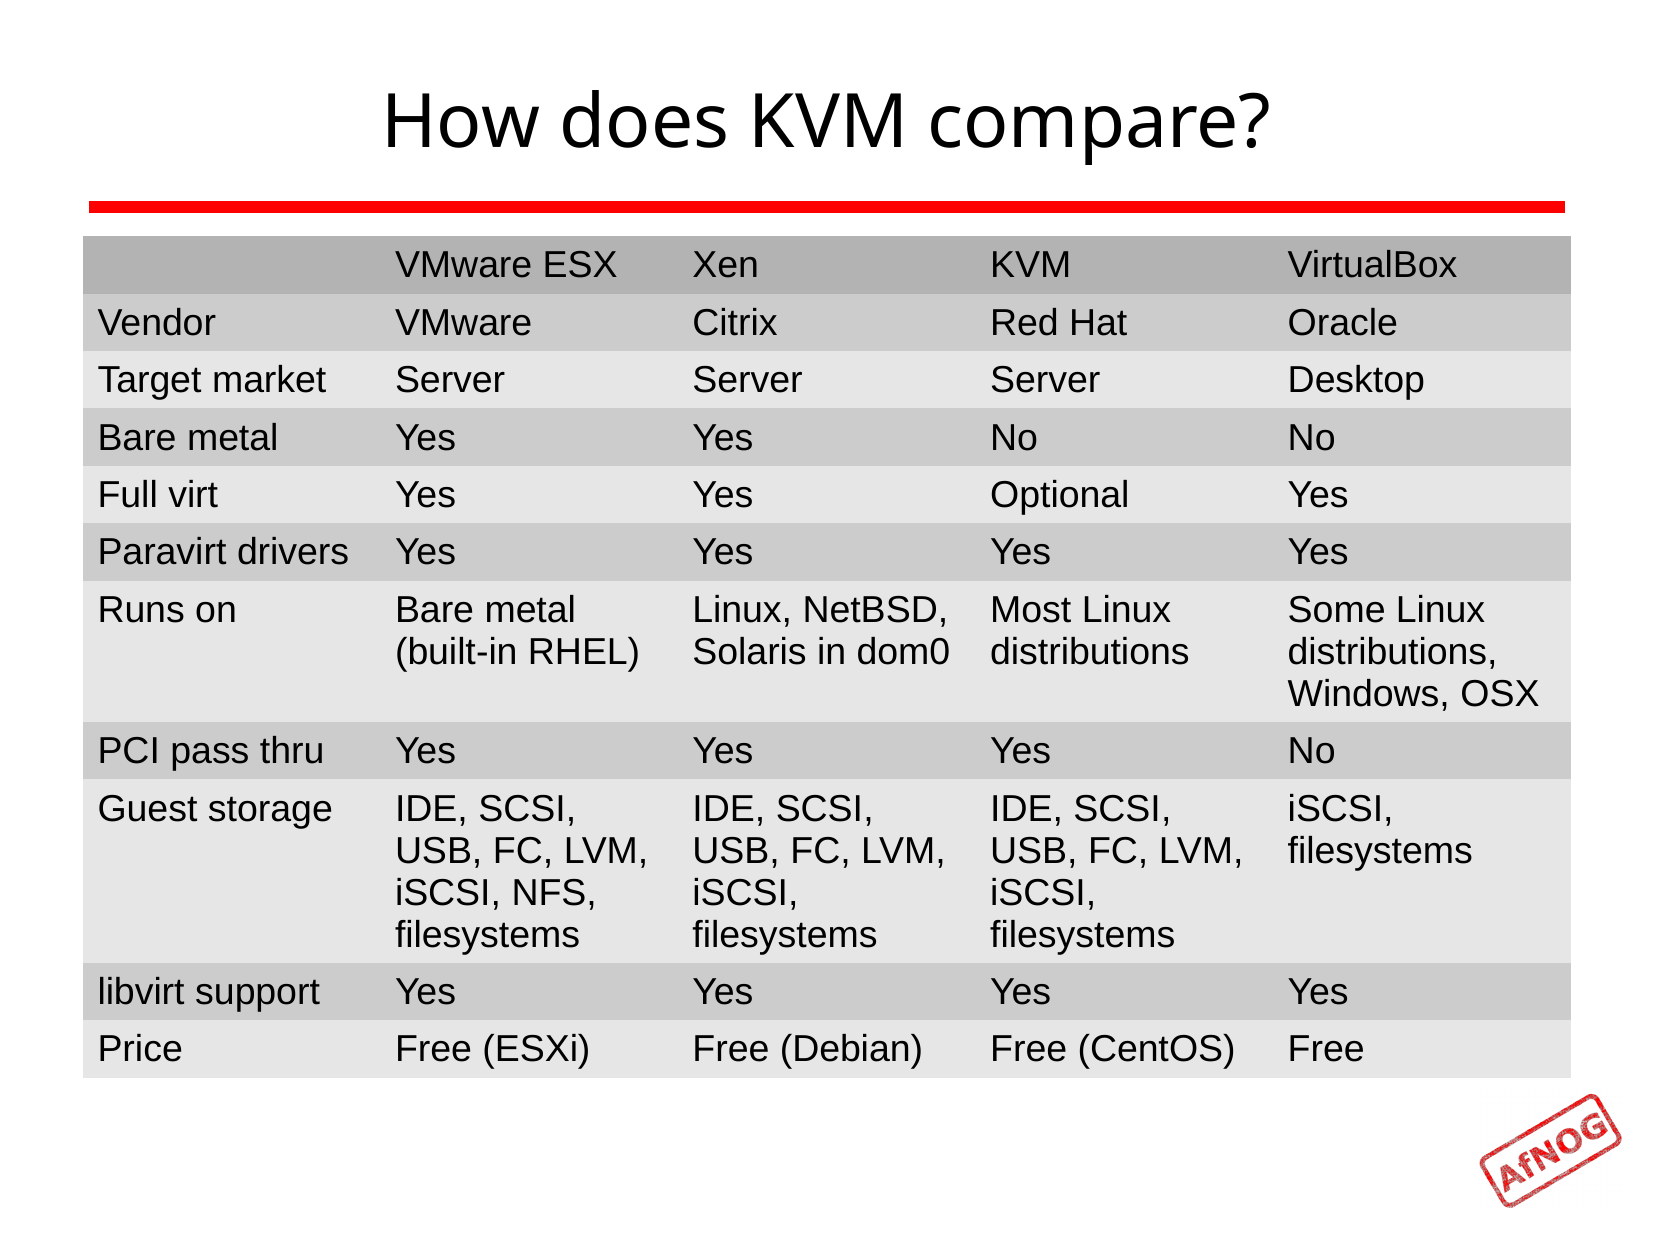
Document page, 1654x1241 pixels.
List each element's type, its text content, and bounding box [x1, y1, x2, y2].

table_cell Some Linux distributions, Windows, OSX [1273, 581, 1571, 722]
table_header Xen [678, 236, 975, 294]
table_cell Linux, NetBSD, Solaris in dom0 [678, 581, 975, 722]
table_cell iSCSI, filesystems [1273, 779, 1571, 963]
table_cell Yes [975, 963, 1273, 1020]
table_cell VMware [380, 294, 678, 351]
table_cell Yes [1273, 523, 1571, 581]
table_cell Yes [975, 523, 1273, 581]
table_cell IDE, SCSI, USB, FC, LVM, iSCSI, filesystems [975, 779, 1273, 963]
title How does KVM compare? [82, 29, 1571, 207]
table_cell Free [1273, 1020, 1571, 1078]
table_cell Yes [678, 408, 975, 466]
table_cell No [975, 408, 1273, 466]
table_cell Yes [1273, 466, 1571, 523]
table_cell No [1273, 722, 1571, 779]
table_cell Desktop [1273, 351, 1571, 408]
table_cell No [1273, 408, 1571, 466]
table_cell Yes [380, 963, 678, 1020]
table_cell PCI pass thru [83, 722, 380, 779]
table_cell Oracle [1273, 294, 1571, 351]
table_cell Yes [678, 963, 975, 1020]
table_cell libvirt support [83, 963, 380, 1020]
table_cell Paravirt drivers [83, 523, 380, 581]
table_cell Price [83, 1020, 380, 1078]
table_cell Server [678, 351, 975, 408]
table_cell Full virt [83, 466, 380, 523]
table_cell Yes [380, 466, 678, 523]
table_cell Runs on [83, 581, 380, 722]
table_cell Optional [975, 466, 1273, 523]
picture [1476, 1090, 1625, 1211]
table_cell Yes [1273, 963, 1571, 1020]
table_cell Vendor [83, 294, 380, 351]
table_header KVM [975, 236, 1273, 294]
table_cell Free (Debian) [678, 1020, 975, 1078]
table_cell Target market [83, 351, 380, 408]
table_cell Yes [678, 523, 975, 581]
table_cell Server [380, 351, 678, 408]
table_cell Yes [380, 523, 678, 581]
table_cell Guest storage [83, 779, 380, 963]
table_cell Citrix [678, 294, 975, 351]
table_cell Yes [678, 466, 975, 523]
table_cell Yes [975, 722, 1273, 779]
table_header [83, 236, 380, 294]
table_cell Yes [380, 722, 678, 779]
table_header VirtualBox [1273, 236, 1571, 294]
table_cell Red Hat [975, 294, 1273, 351]
table_cell Yes [380, 408, 678, 466]
table_cell IDE, SCSI, USB, FC, LVM, iSCSI, NFS, filesystems [380, 779, 678, 963]
table_cell Bare metal [83, 408, 380, 466]
table_cell Yes [678, 722, 975, 779]
table_cell Bare metal (built-in RHEL) [380, 581, 678, 722]
table_cell Free (ESXi) [380, 1020, 678, 1078]
table_cell Server [975, 351, 1273, 408]
table_cell IDE, SCSI, USB, FC, LVM, iSCSI, filesystems [678, 779, 975, 963]
table_cell Free (CentOS) [975, 1020, 1273, 1078]
table_header VMware ESX [380, 236, 678, 294]
table_cell Most Linux distributions [975, 581, 1273, 722]
